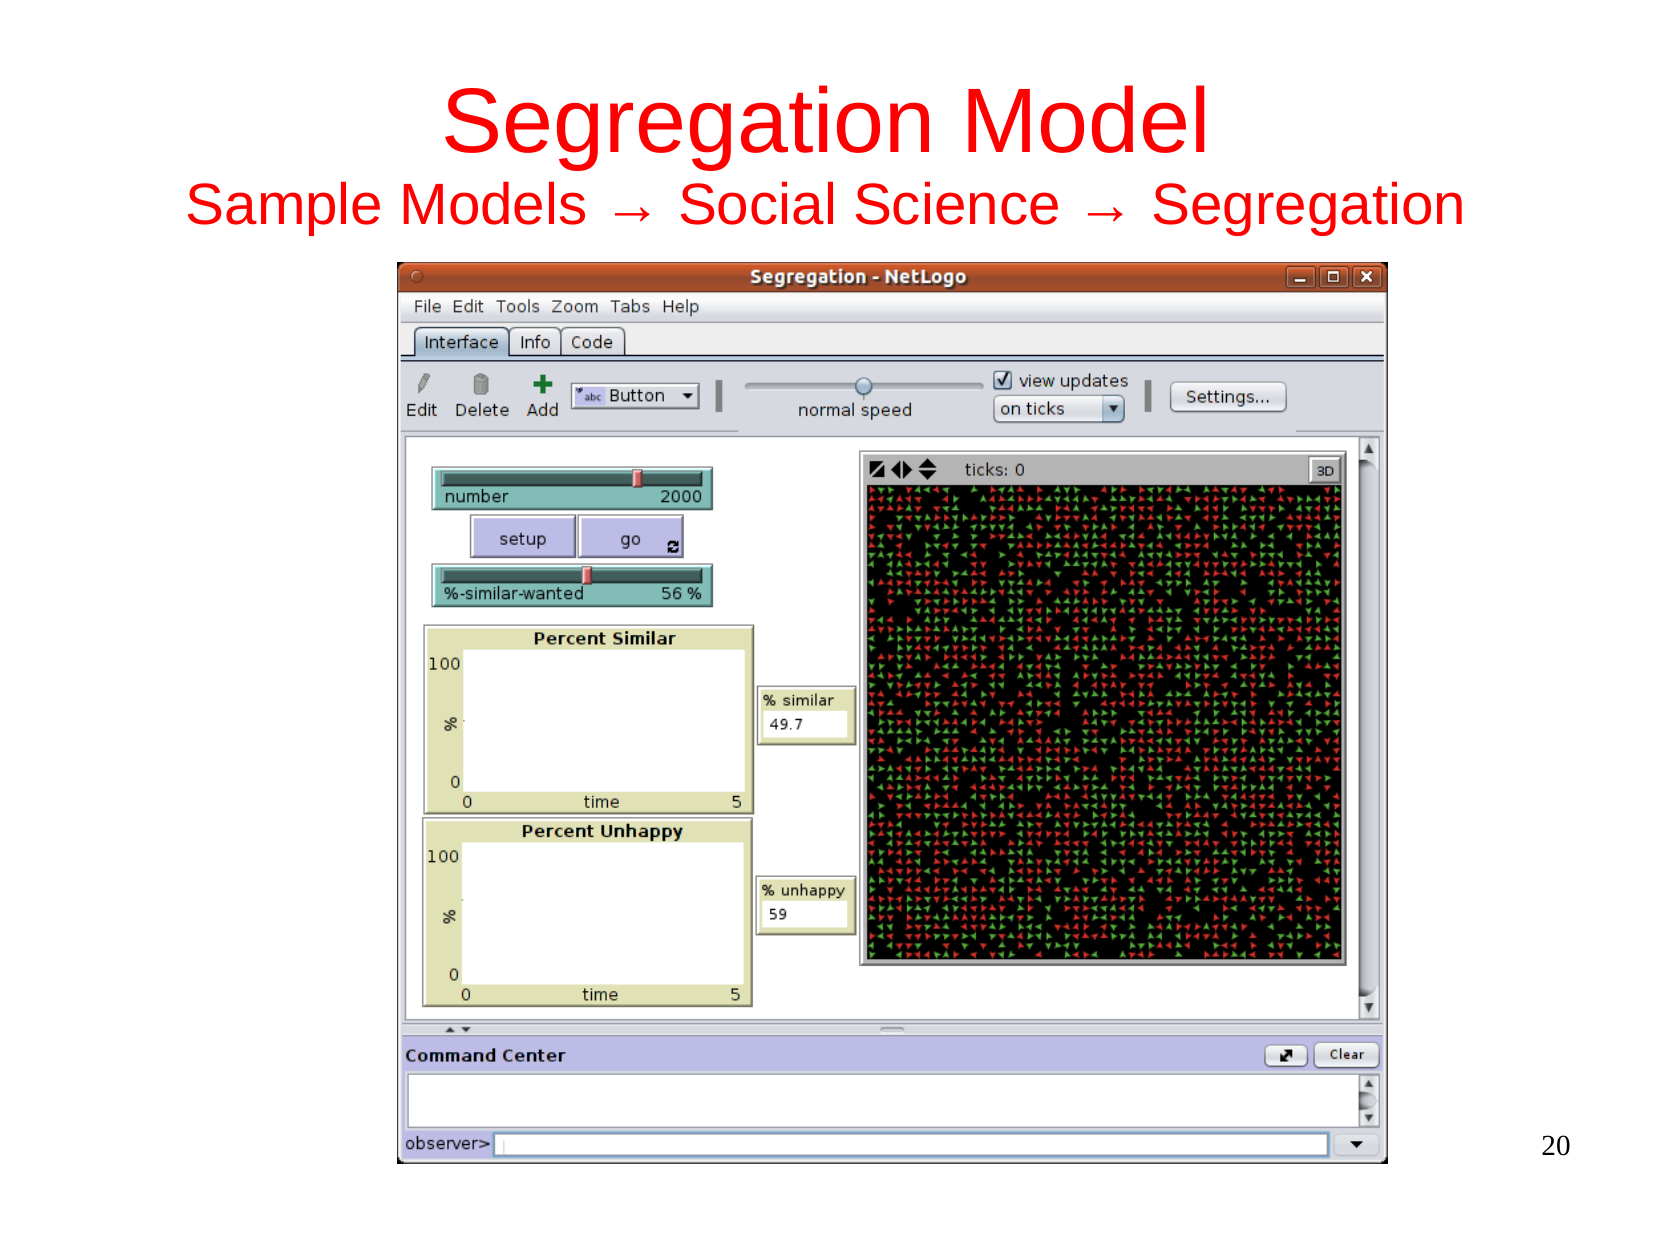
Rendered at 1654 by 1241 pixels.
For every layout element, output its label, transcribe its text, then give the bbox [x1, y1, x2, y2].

title Segregation Model Sample Models → Social Science → Segregation [82, 49, 1571, 257]
picture [397, 262, 1388, 1164]
